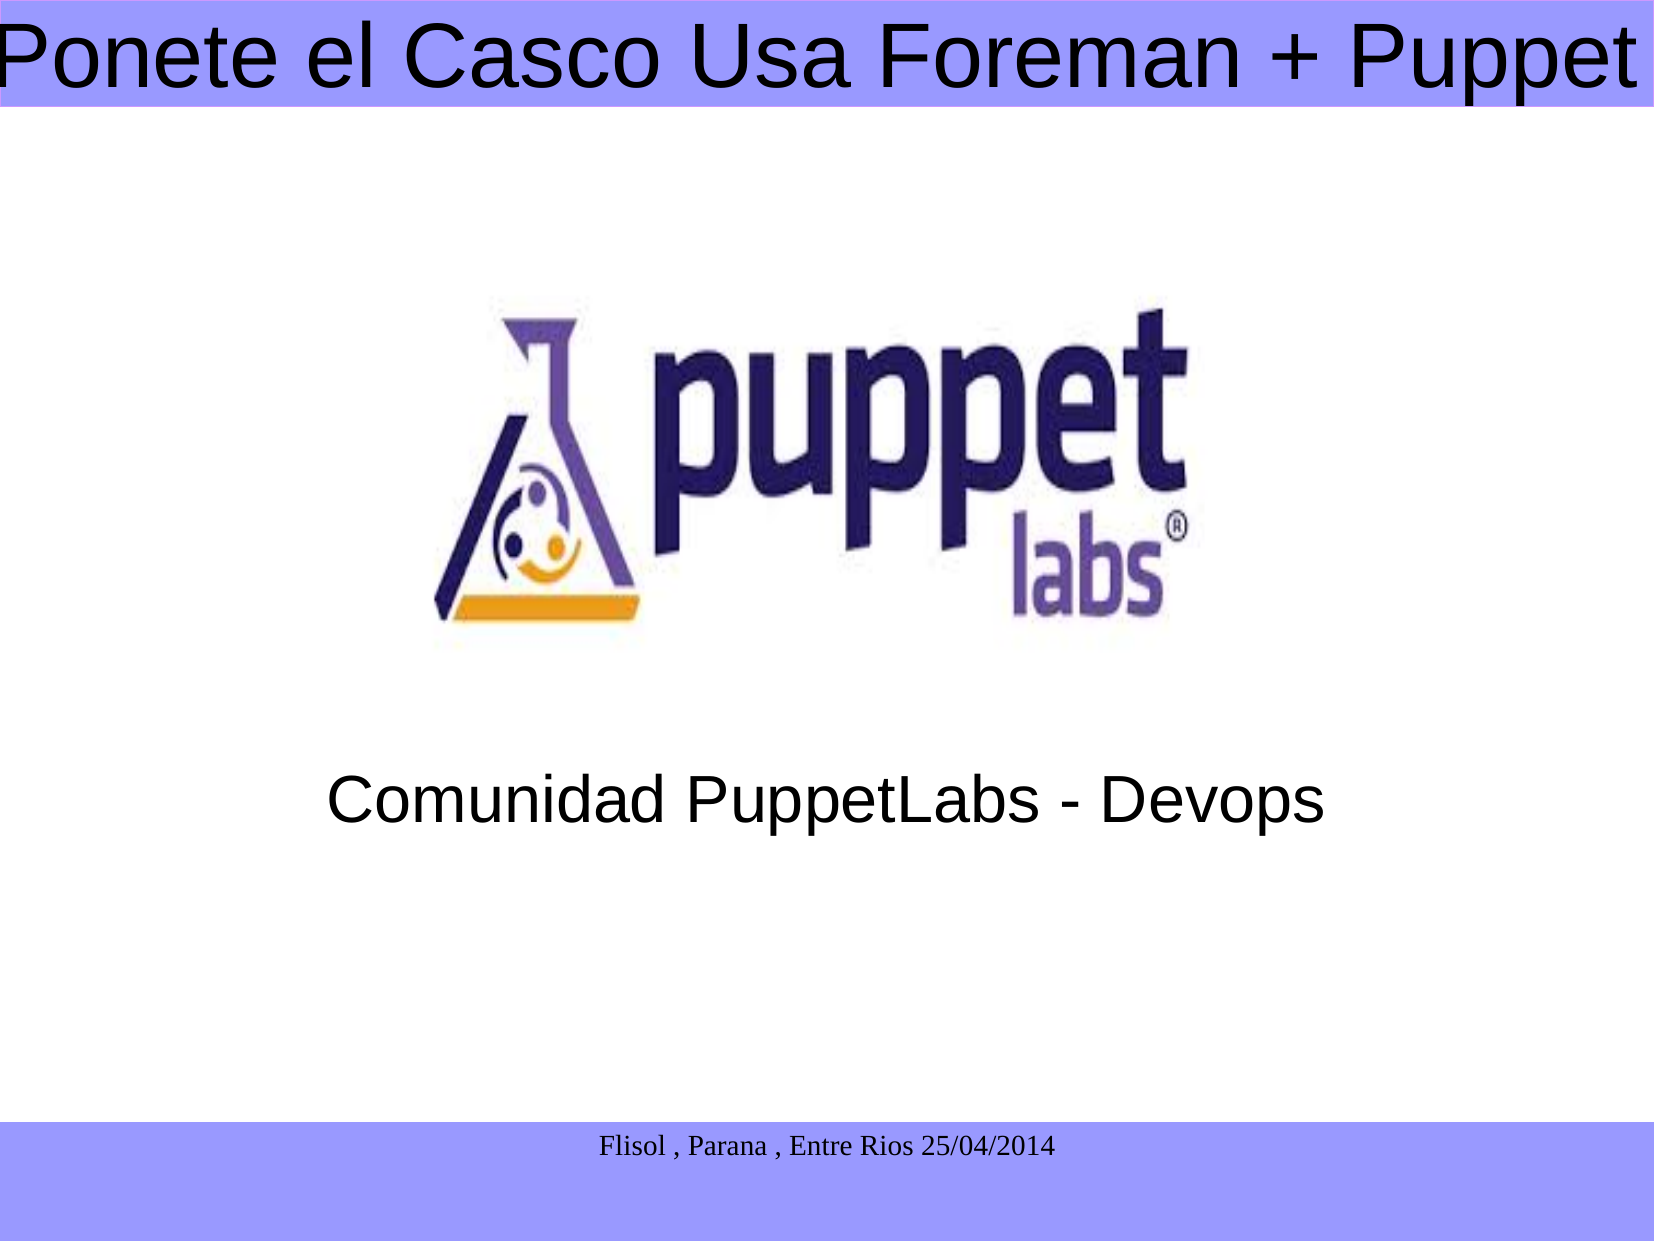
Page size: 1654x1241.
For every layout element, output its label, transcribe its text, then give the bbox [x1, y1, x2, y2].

subtitle Comunidad PuppetLabs - Devops [82, 290, 1571, 1010]
picture [400, 247, 1229, 665]
title Ponete el Casco Usa Foreman + Puppet [0, 0, 1654, 160]
